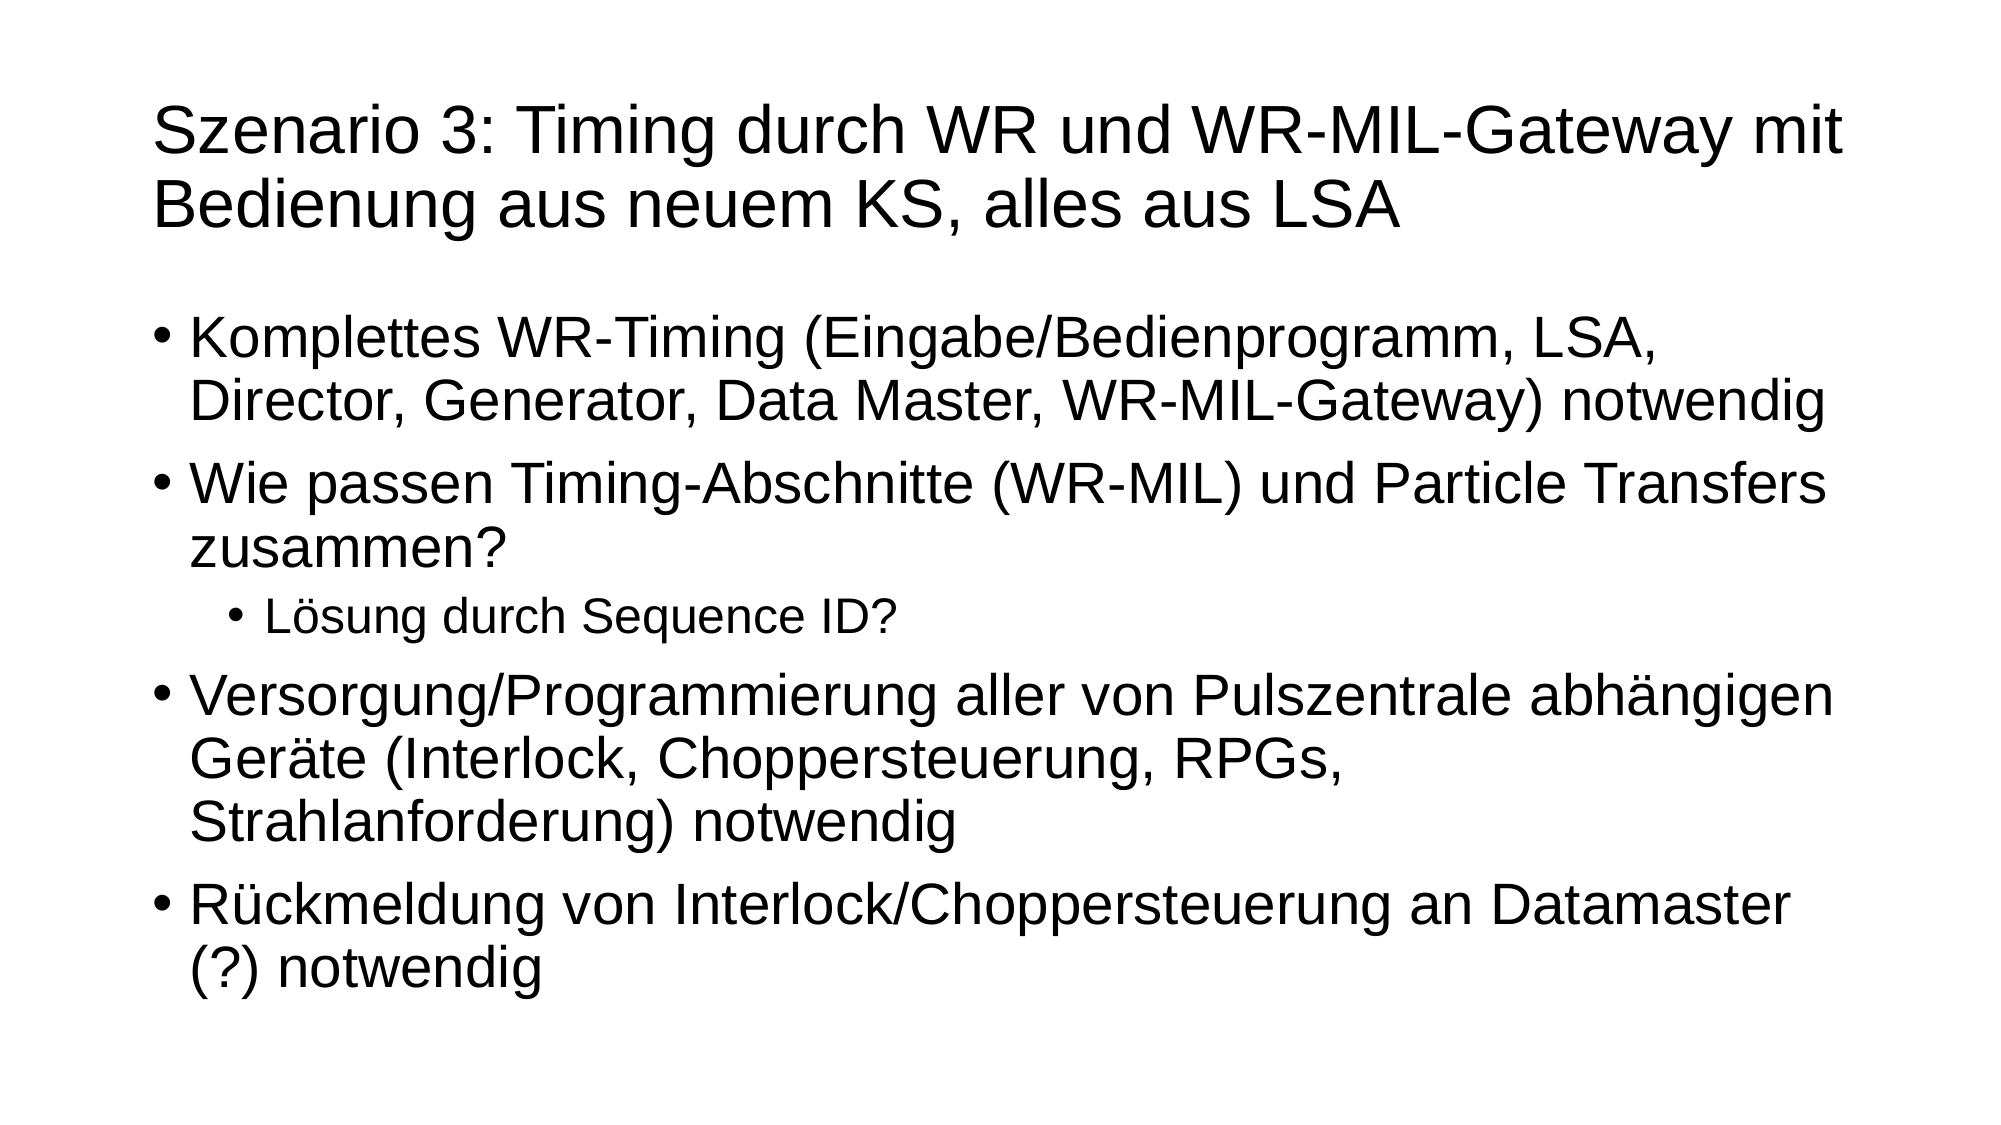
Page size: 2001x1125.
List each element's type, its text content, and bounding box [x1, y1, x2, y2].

list Komplettes WR-Timing (Eingabe/Bedienprogramm, LSA, Director, Generator, Data Master, WR-MIL-Gateway) notwendig Wie passen Timing-Abschnitte (WR-MIL) und Particle Transfers zusammen? Lösung durch Sequence ID? Versorgung/Programmierung aller von Pulszentrale abhängigen Geräte (Interlock, Choppersteuerung, RPGs, Strahlanforderung) notwendig Rückmeldung von Interlock/Choppersteuerung an Datamaster (?) notwendig [137, 299, 1863, 1014]
title Szenario 3: Timing durch WR und WR-MIL-Gateway mit Bedienung aus neuem KS, alles aus LSA [137, 59, 1863, 278]
